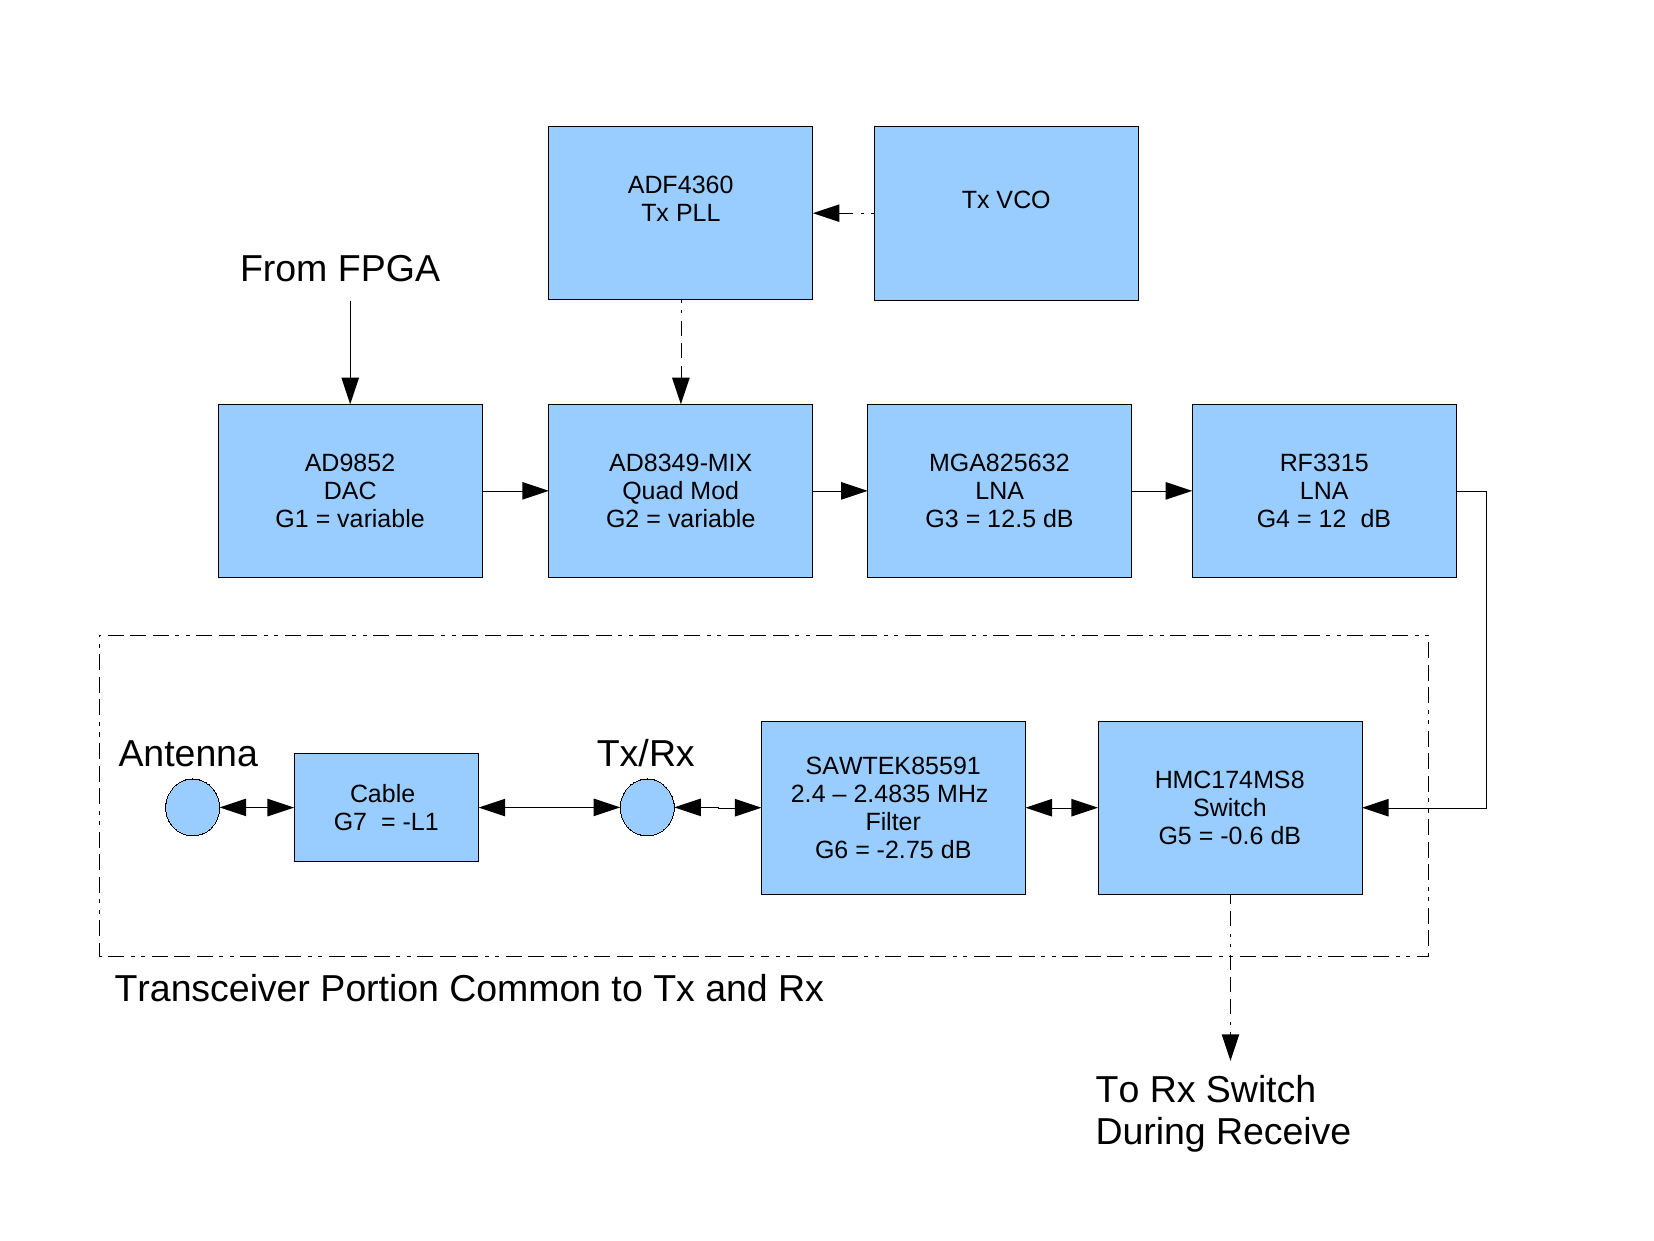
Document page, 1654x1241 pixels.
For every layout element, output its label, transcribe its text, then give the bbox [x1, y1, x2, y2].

text_box AD9852 DAC G1 = variable [218, 404, 483, 578]
text_box Tx VCO [874, 126, 1139, 301]
text_box Tx/Rx [580, 725, 712, 787]
text_box [620, 787, 675, 836]
text_box AD8349-MIX Quad Mod G2 = variable [548, 404, 813, 578]
text_box SAWTEK85591 2.4 – 2.4835 MHz Filter G6 = -2.75 dB [761, 721, 1026, 895]
text_box Antenna [96, 725, 281, 787]
text_box To Rx Switch During Receive [1080, 1060, 1381, 1169]
text_box [165, 787, 220, 836]
text_box RF3315 LNA G4 = 12 dB [1192, 404, 1457, 578]
text_box ADF4360 Tx PLL [548, 126, 813, 300]
text_box From FPGA [225, 239, 476, 302]
text_box HMC174MS8 Switch G5 = -0.6 dB [1098, 721, 1363, 895]
text_box Transceiver Portion Common to Tx and Rx [99, 960, 861, 1022]
text_box MGA825632 LNA G3 = 12.5 dB [867, 404, 1132, 578]
text_box Cable G7 = -L1 [294, 753, 479, 862]
